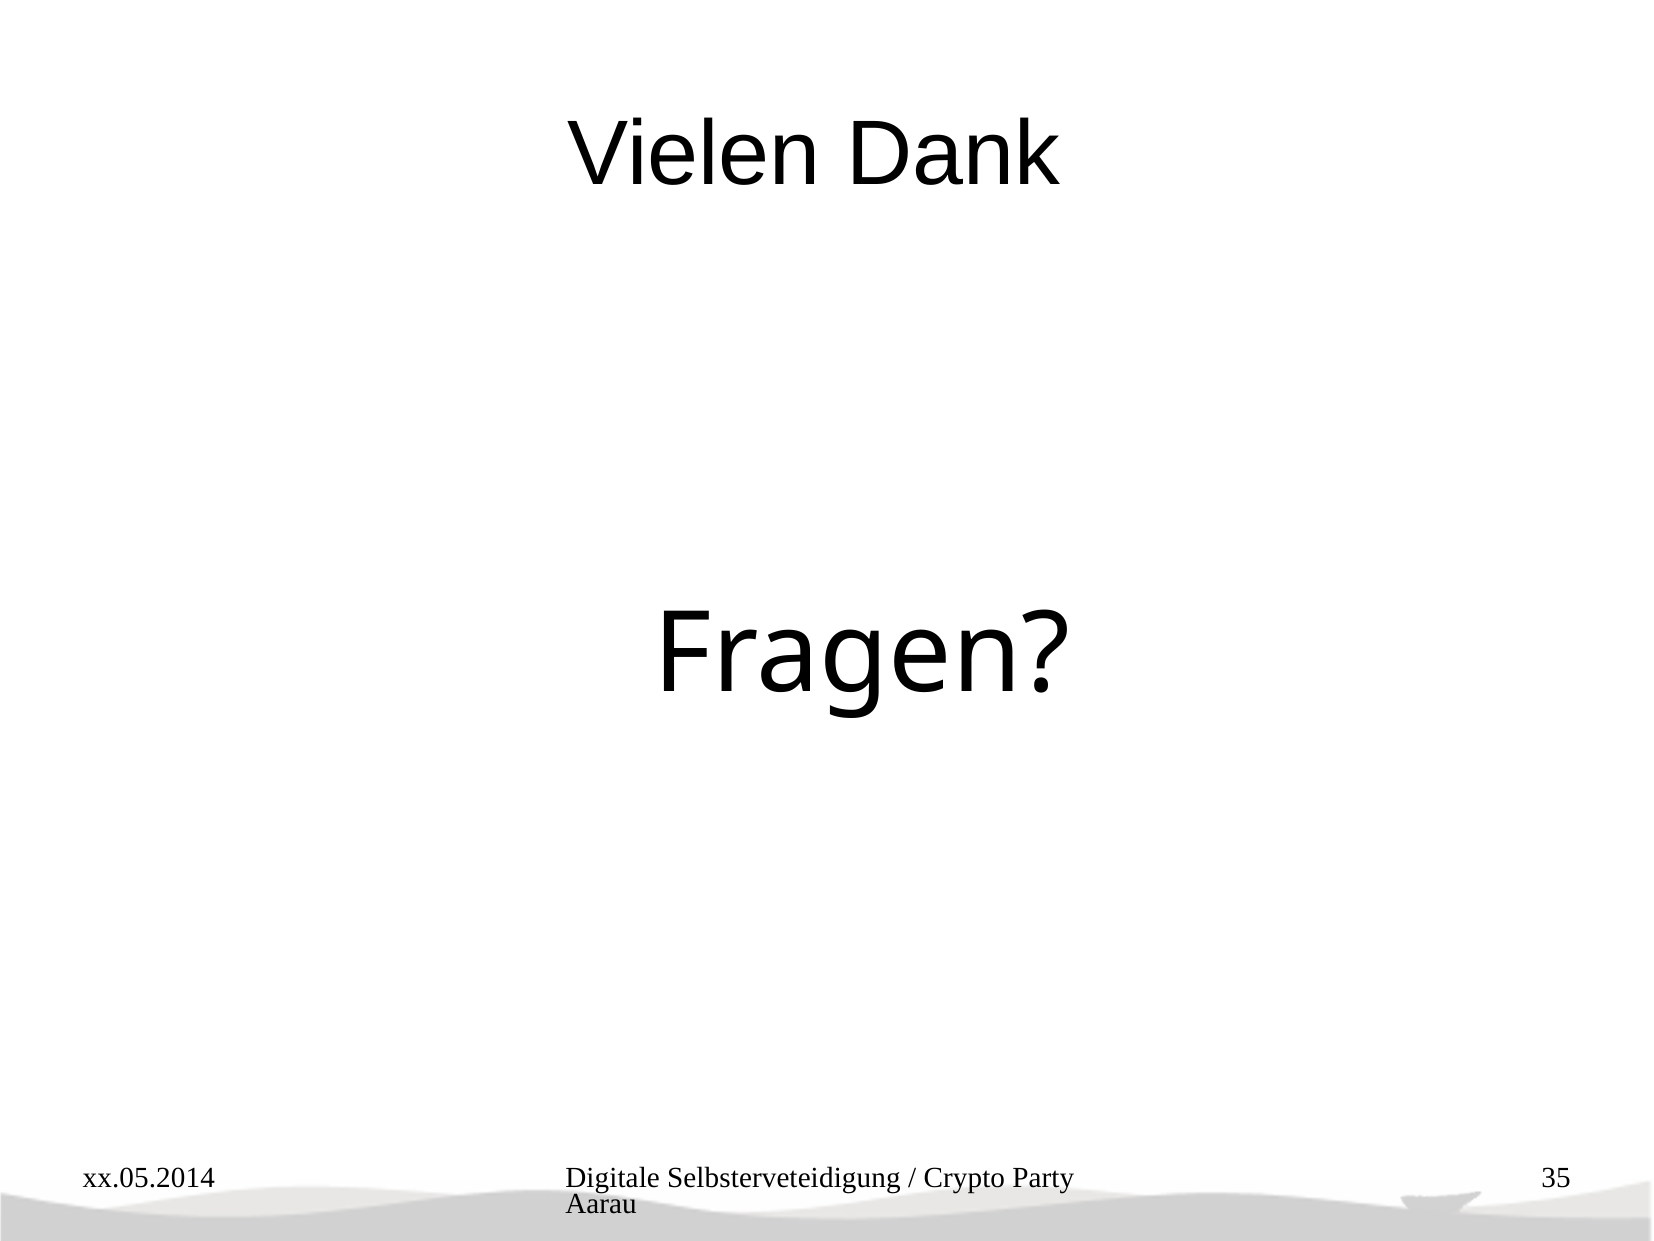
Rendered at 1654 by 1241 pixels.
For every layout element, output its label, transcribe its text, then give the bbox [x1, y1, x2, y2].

picture [123, 1179, 130, 1186]
picture [0, 1179, 1654, 1241]
picture [823, 1179, 829, 1186]
picture [860, 1179, 866, 1186]
picture [994, 1179, 1001, 1186]
list Fragen? [82, 290, 1571, 1010]
picture [571, 1179, 582, 1186]
picture [972, 1179, 978, 1186]
title Vielen Dank [82, 49, 1571, 257]
picture [174, 1179, 181, 1186]
picture [708, 1179, 715, 1186]
